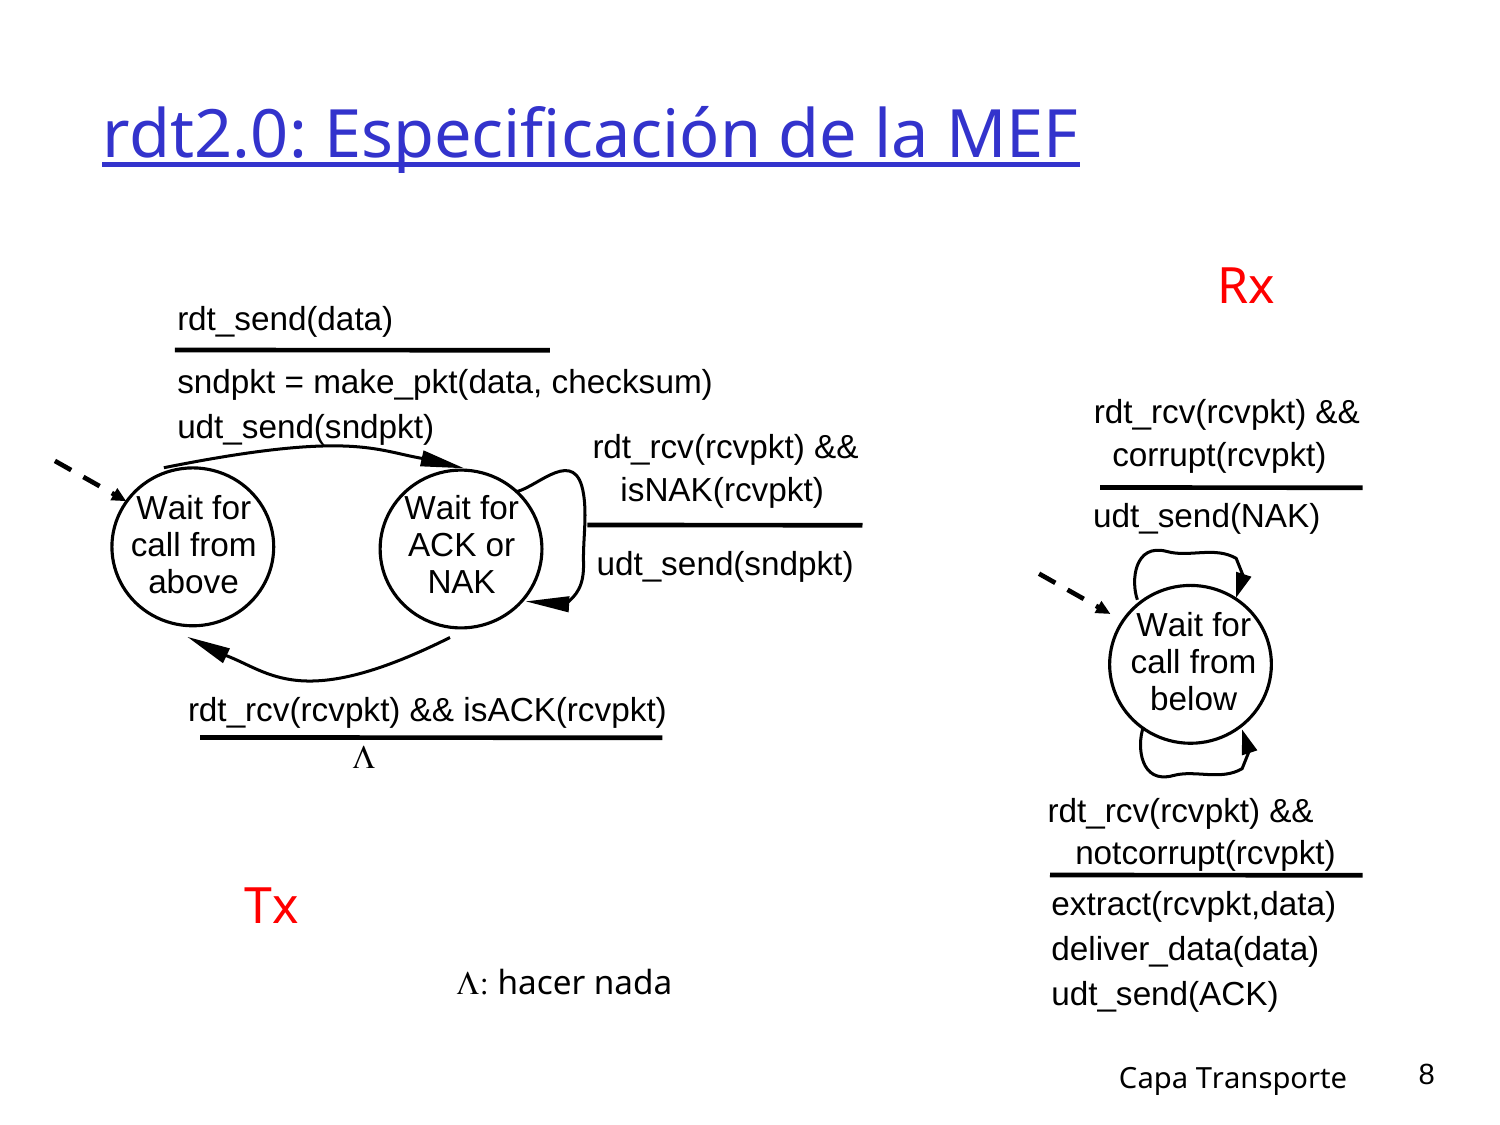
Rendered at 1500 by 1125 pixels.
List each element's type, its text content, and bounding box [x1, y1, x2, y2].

text_box  hacer nada [441, 951, 688, 1012]
text_box  [337, 737, 391, 784]
text_box [152, 584, 161, 591]
text_box rdt_rcv(rcvpkt) && corrupt(rcvpkt)‏ [1079, 385, 1394, 438]
text_box [418, 470, 504, 482]
text_box [1198, 700, 1208, 708]
text_box rdt_send(data)‏ [162, 287, 533, 358]
text_box udt_send(NAK)‏ [1078, 484, 1379, 527]
text_box Wait for call from above [95, 481, 293, 582]
text_box [171, 582, 180, 591]
text_box [1155, 700, 1164, 708]
text_box [189, 582, 199, 591]
text_box sndpkt = make_pkt(data, checksum)‏ udt_send(sndpkt)‏ [162, 349, 761, 416]
text_box Rx [1202, 242, 1290, 327]
text_box Wait for call from below [1095, 599, 1293, 700]
text_box udt_send(sndpkt)‏ [581, 531, 872, 598]
text_box [120, 582, 266, 626]
title rdt2.0: Especificación de la MEF [87, 37, 1363, 225]
text_box rdt_rcv(rcvpkt) && isACK(rcvpkt)‏ [173, 678, 756, 726]
text_box Wait for ACK or NAK [373, 482, 550, 583]
text_box [209, 582, 214, 590]
text_box extract(rcvpkt,data)‏ deliver_data(data)‏ udt_send(ACK)‏ [1036, 871, 1389, 974]
text_box [1145, 585, 1236, 599]
text_box [148, 467, 238, 481]
text_box rdt_rcv(rcvpkt) && isNAK(rcvpkt)‏ [577, 421, 921, 526]
text_box rdt_rcv(rcvpkt) && notcorrupt(rcvpkt)‏ [1032, 784, 1387, 900]
text_box [1118, 700, 1263, 744]
text_box [388, 583, 535, 628]
text_box Tx [229, 862, 314, 947]
